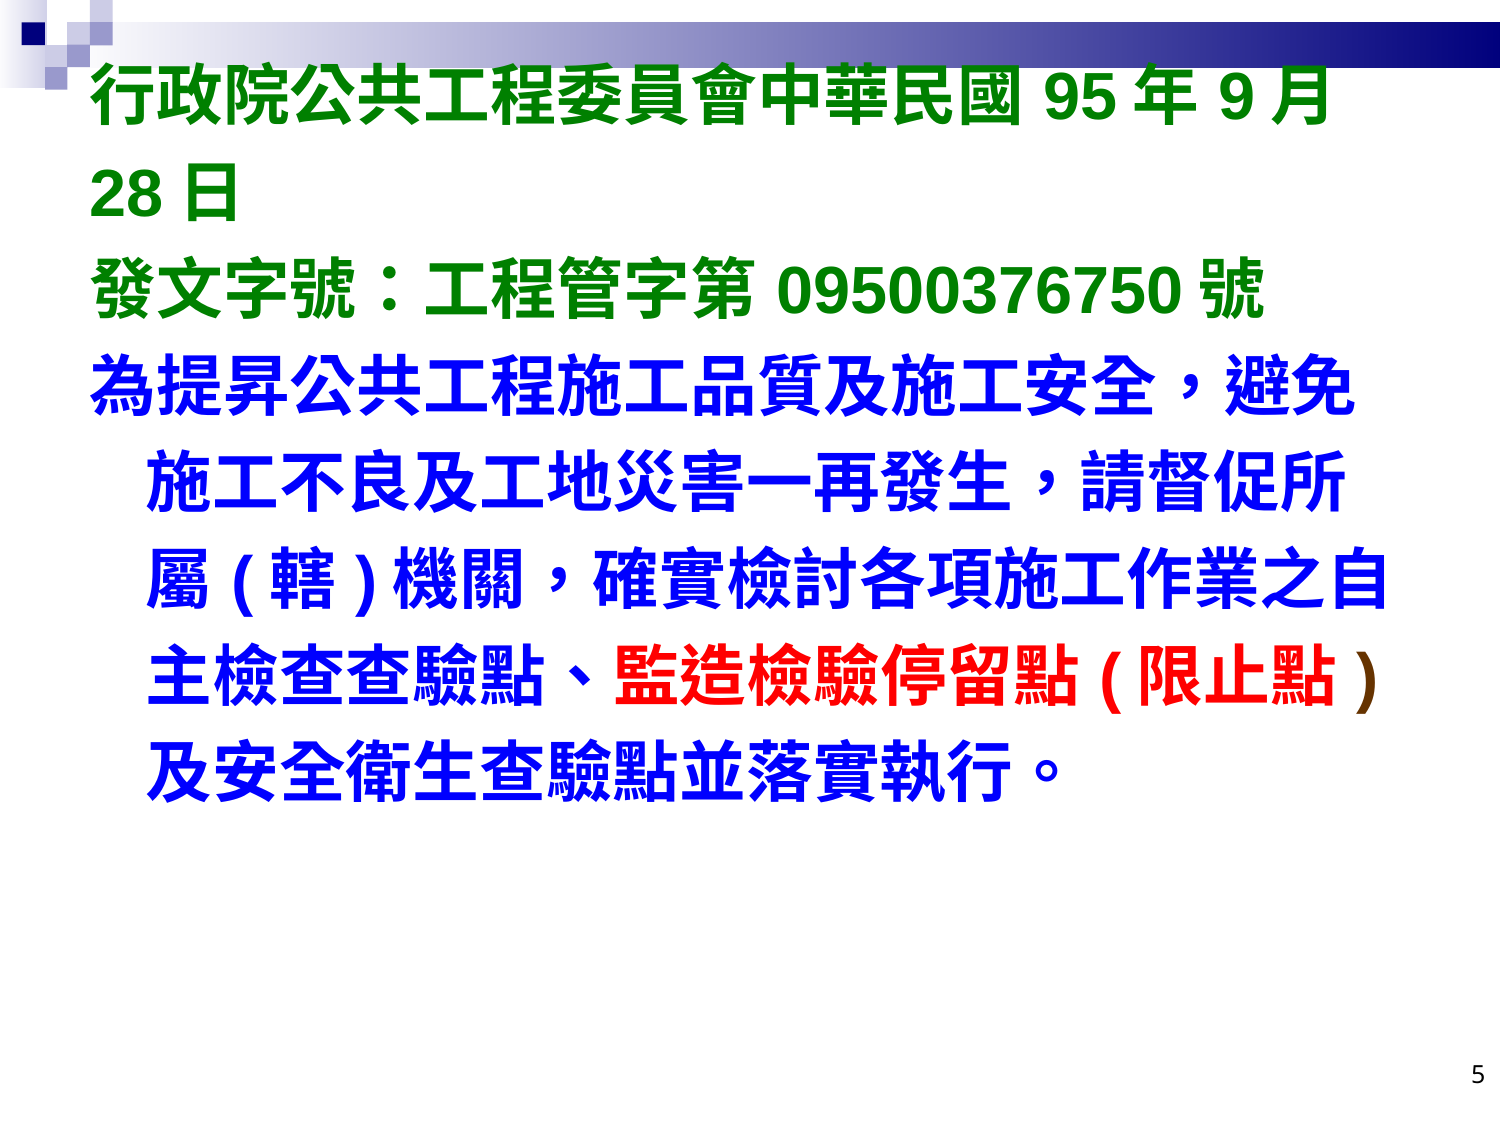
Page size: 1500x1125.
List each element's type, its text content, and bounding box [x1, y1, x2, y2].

text_box <number> [1149, 1025, 1500, 1101]
title 行政院公共工程委員會中華民國95年9月28日 發文字號：工程管字第09500376750號 [74, 59, 1426, 315]
list 為提昇公共工程施工品質及施工安全，避免施工不良及工地災害一再發生，請督促所屬(轄)機關，確實檢討各項施工作業之自主檢查查驗點、監造檢驗停留點(限止點)及安全衛生查驗點並落實執行。 [74, 324, 1426, 964]
